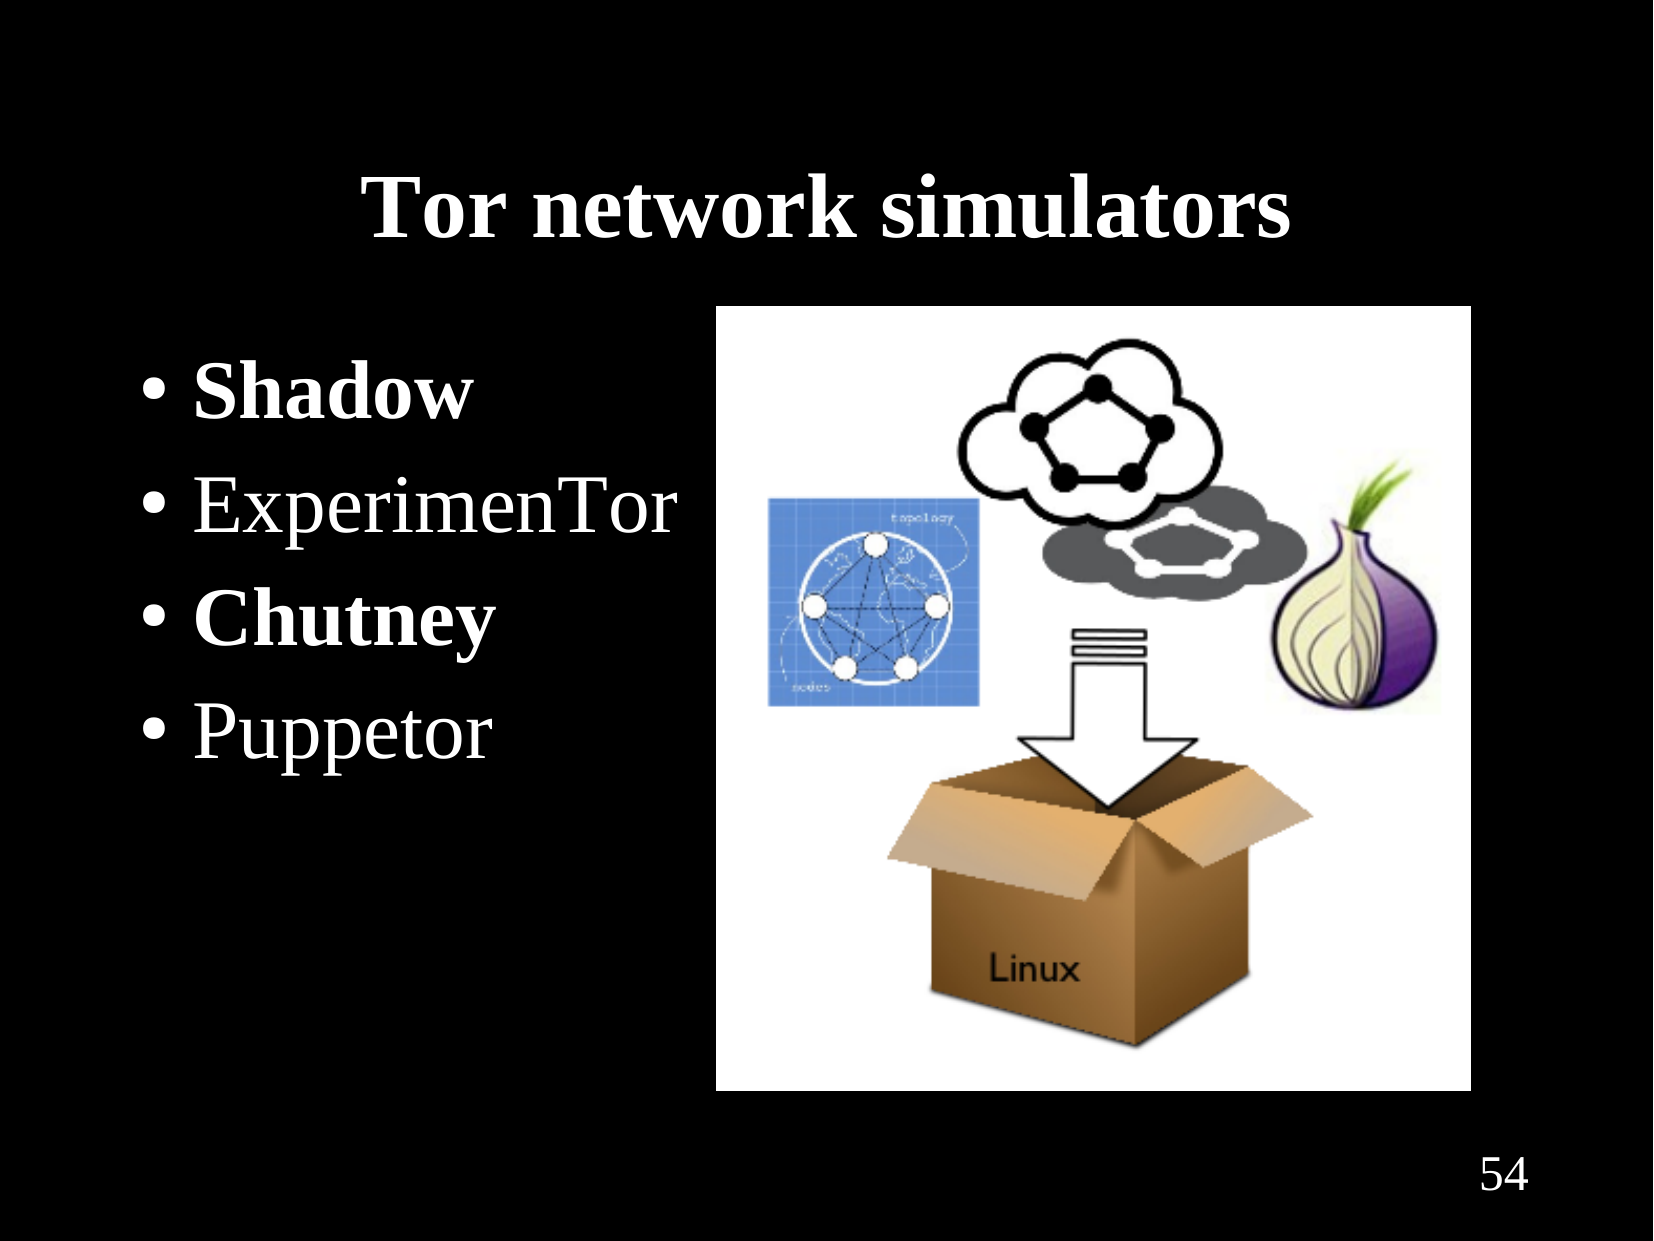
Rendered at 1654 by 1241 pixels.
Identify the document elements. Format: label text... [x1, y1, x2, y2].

list Shadow ExperimenTor Chutney Puppetor [121, 344, 1534, 1127]
picture [716, 306, 1471, 1091]
title Tor network simulators [121, 102, 1534, 311]
